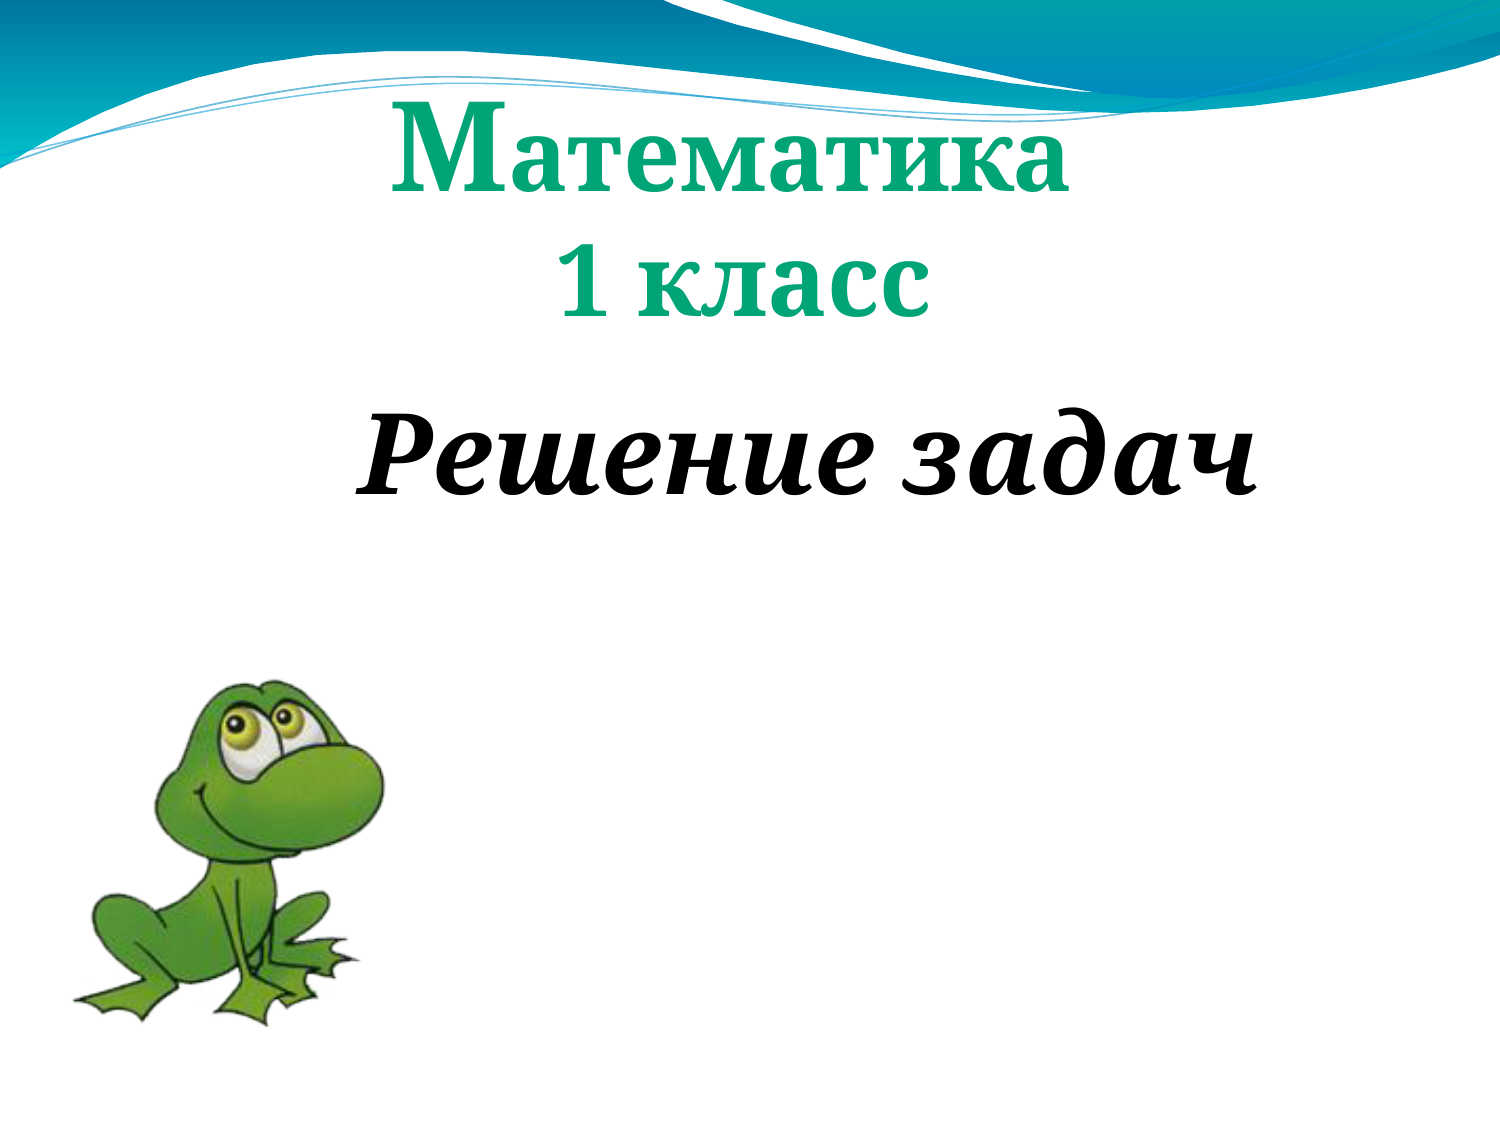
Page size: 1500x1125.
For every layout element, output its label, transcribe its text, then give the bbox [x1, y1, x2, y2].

picture [70, 667, 399, 1076]
text_box Решение задач [210, 374, 1407, 525]
text_box Математика 1 класс [93, 58, 1395, 344]
